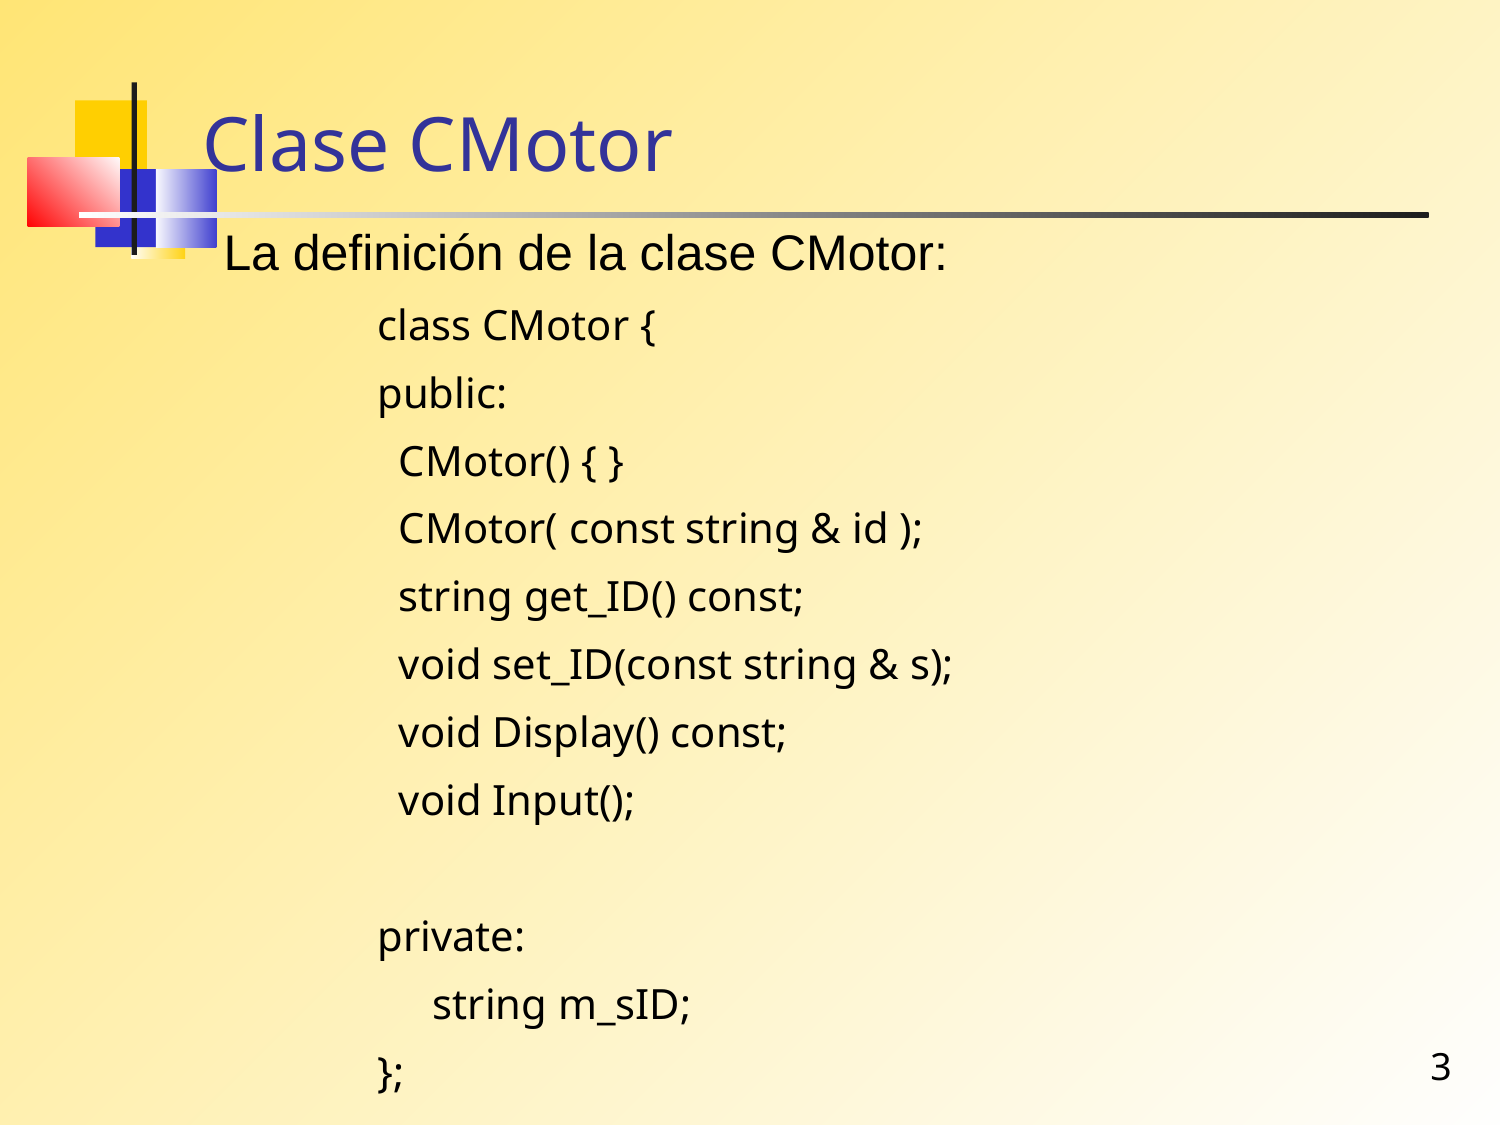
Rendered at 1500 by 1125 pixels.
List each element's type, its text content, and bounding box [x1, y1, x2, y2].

title Clase CMotor [187, 37, 1466, 201]
text_box La definición de la clase CMotor: [199, 212, 1438, 288]
list class CMotor { public: CMotor() { } CMotor( const string & id ); string get_ID() const; void set_ID(const string & s); void Display() const; void Input(); private: string m_sID; }; [362, 287, 1238, 1051]
